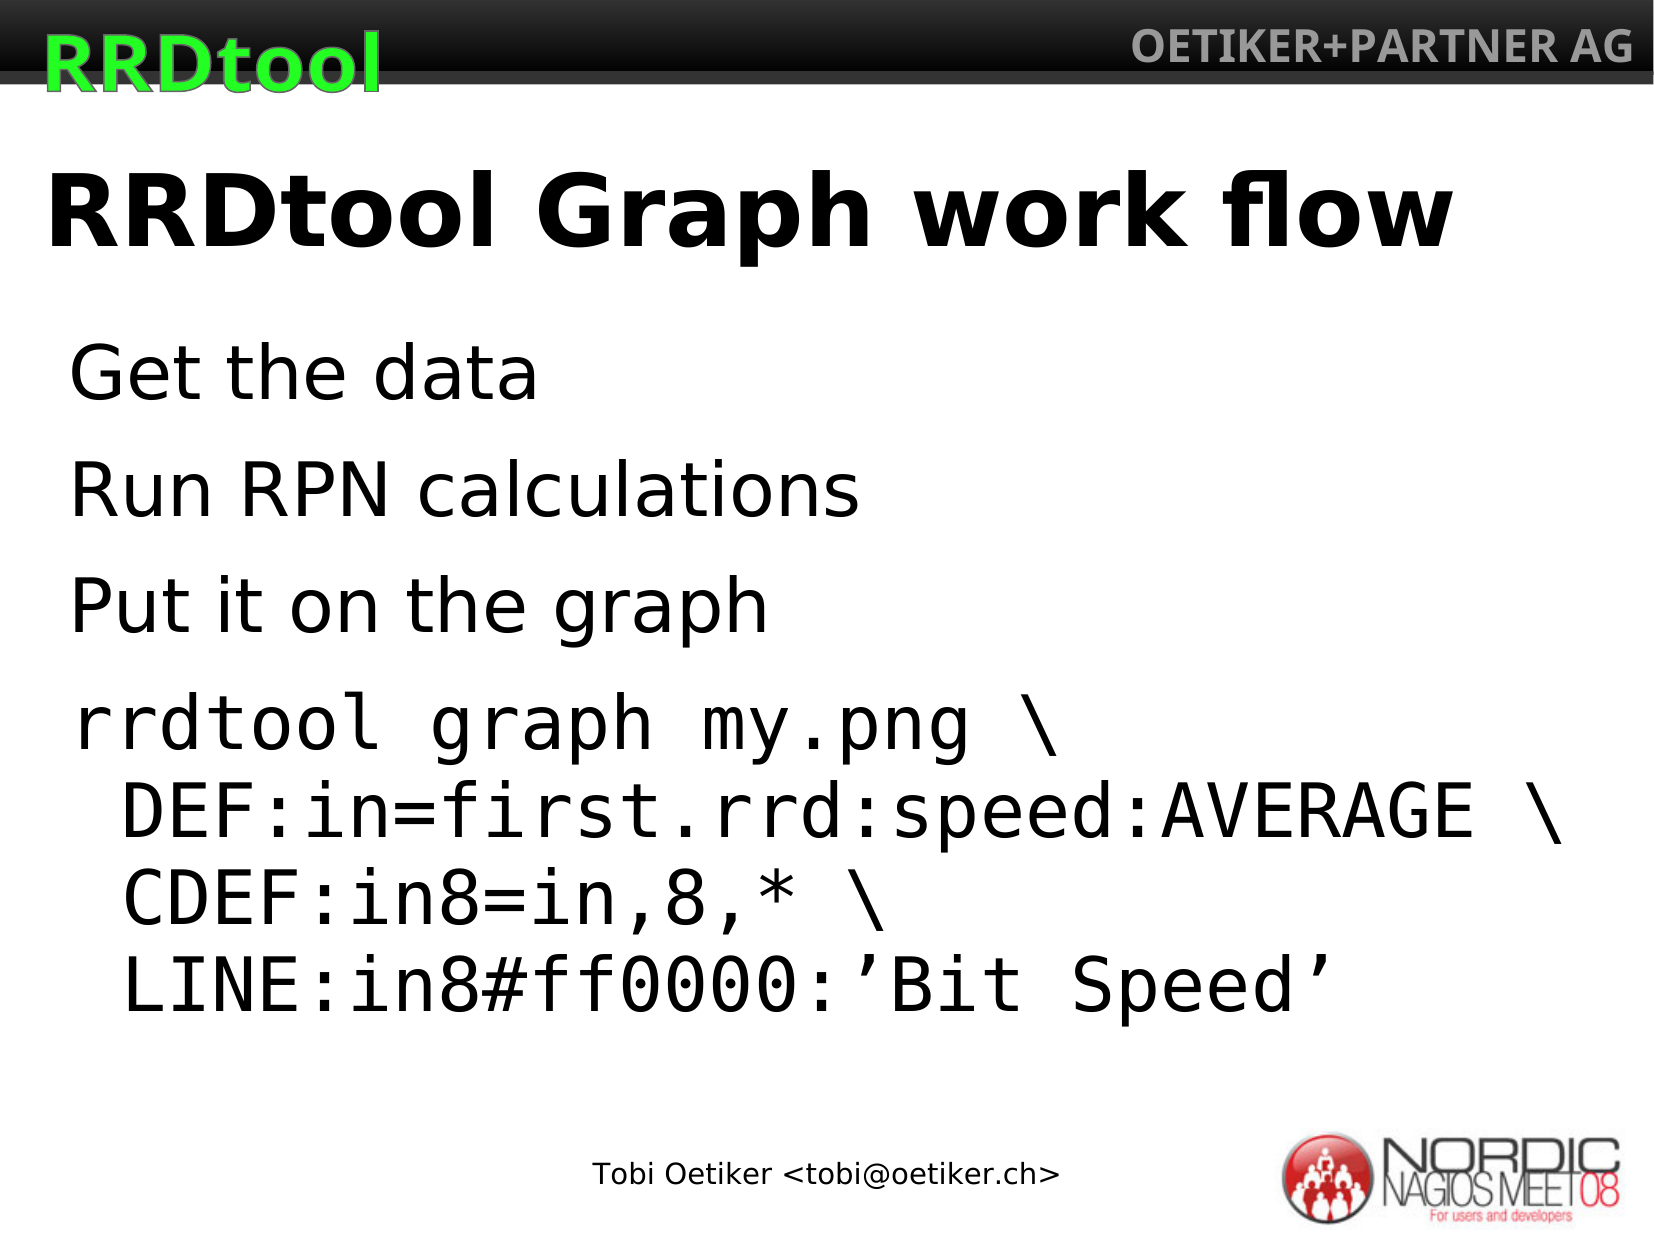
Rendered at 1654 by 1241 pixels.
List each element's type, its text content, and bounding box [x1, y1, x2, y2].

title RRDtool Graph work flow [43, 137, 1582, 287]
list Get the data Run RPN calculations Put it on the graph rrdtool graph my.png \ DEF:in=first.rrd:speed:AVERAGE \ CDEF:in8=in,8,* \ LINE:in8#ff0000:’Bit Speed’ [50, 329, 1571, 1084]
picture [1262, 1116, 1654, 1241]
